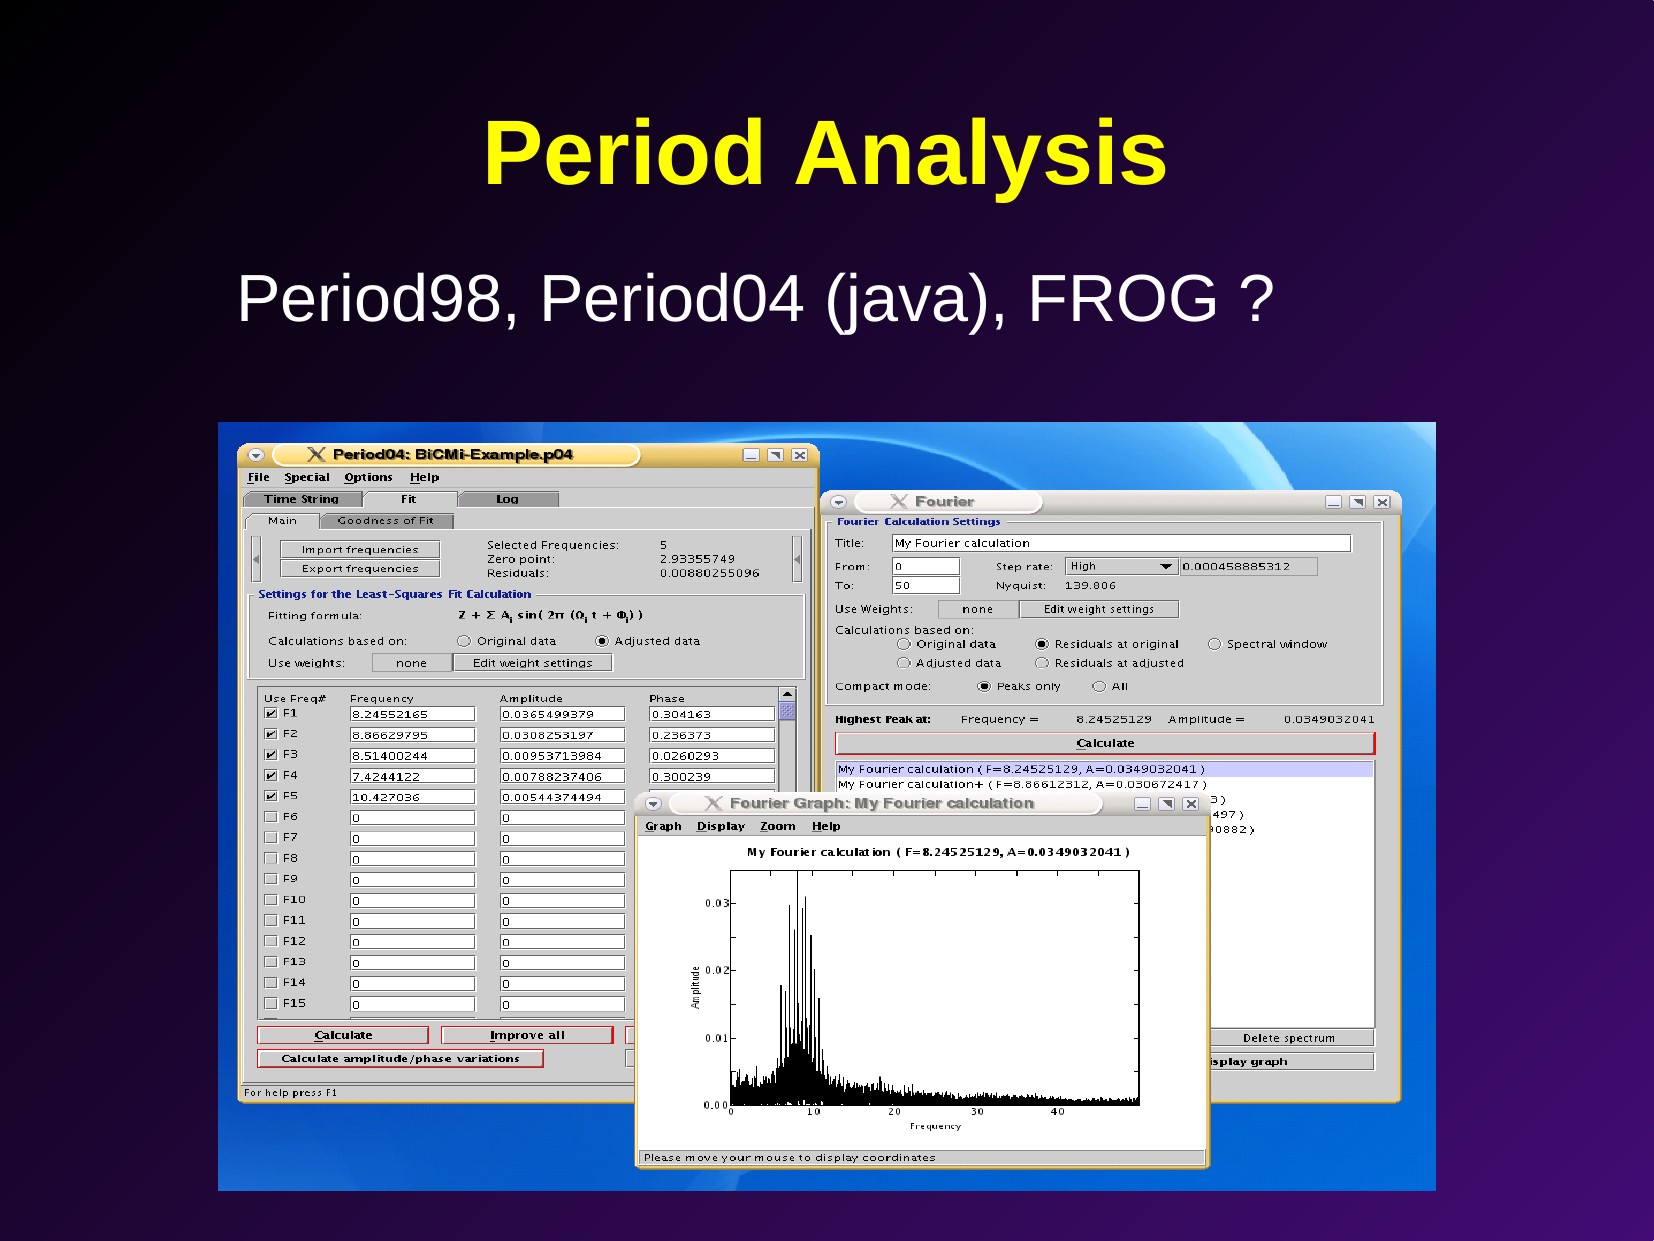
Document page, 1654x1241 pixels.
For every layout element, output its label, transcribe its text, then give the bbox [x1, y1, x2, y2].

list Period98, Period04 (java), FROG ? [218, 260, 1436, 355]
title Period Analysis [82, 49, 1571, 257]
picture [218, 422, 1436, 1191]
